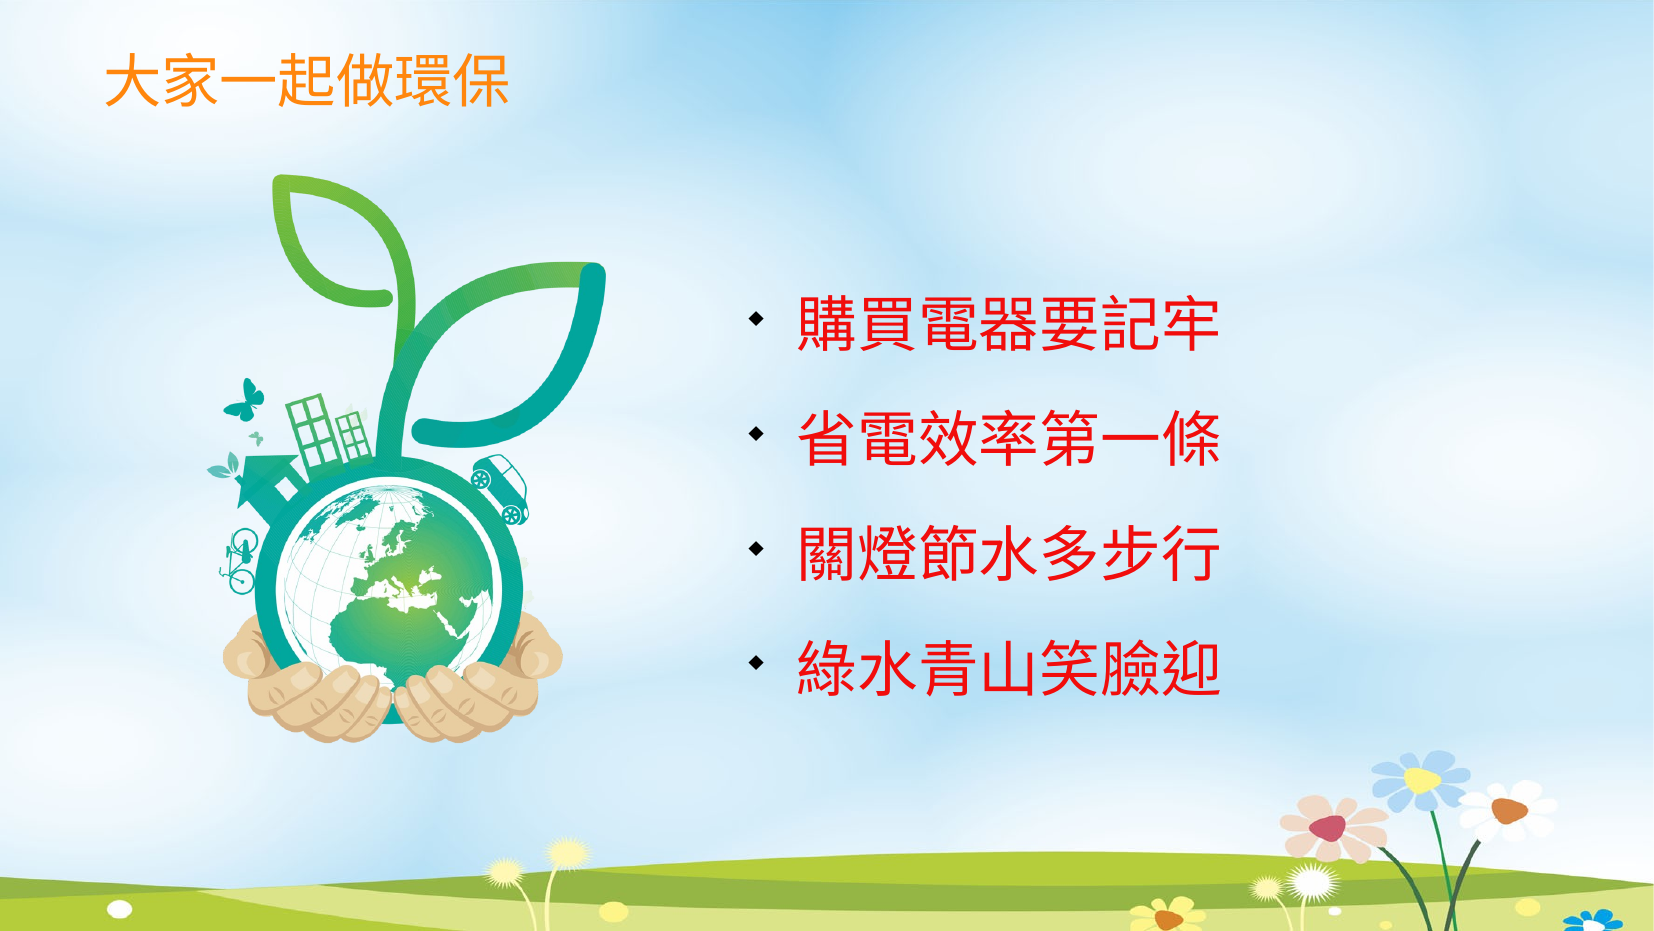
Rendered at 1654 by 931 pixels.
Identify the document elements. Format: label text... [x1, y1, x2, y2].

picture [0, 0, 1654, 931]
title 大家一起做環保 [82, 37, 532, 119]
list 購買電器要記牢 省電效率第一條 關燈節水多步行 綠水青山笑臉迎 [732, 276, 1329, 709]
